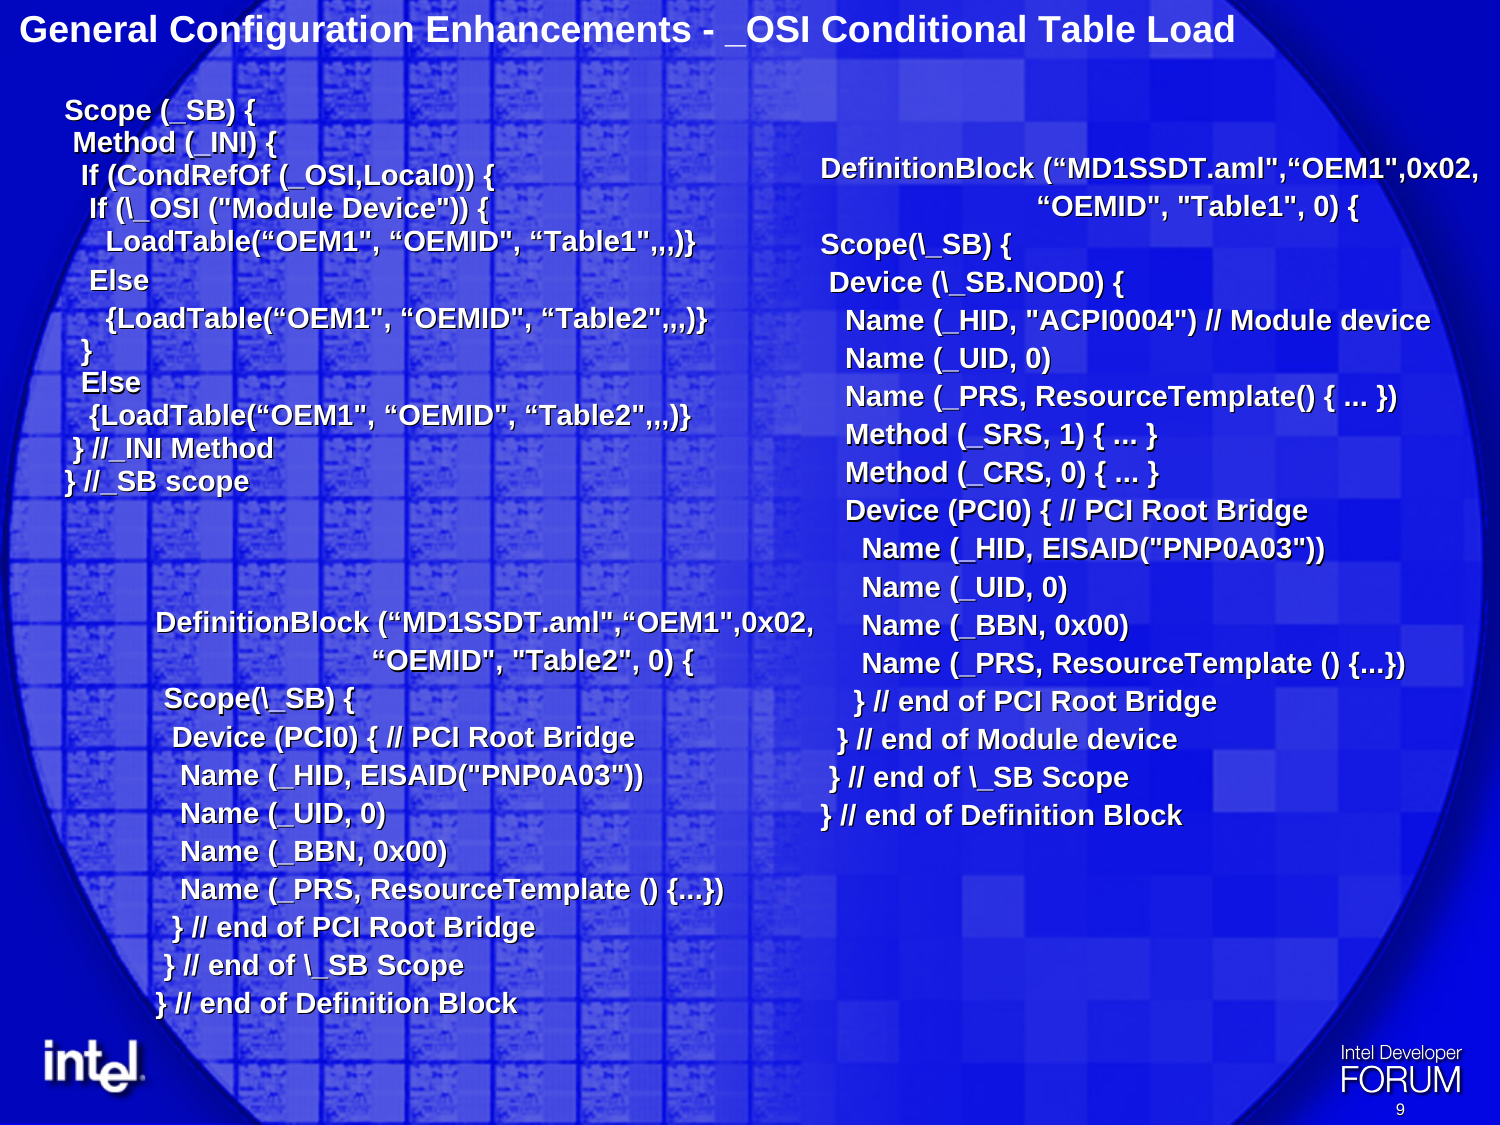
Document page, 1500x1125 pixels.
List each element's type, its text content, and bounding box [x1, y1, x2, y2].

text_box DefinitionBlock (“MD1SSDT.aml",“OEM1",0x02, “OEMID", "Table2", 0) { Scope(\_SB) { Device (PCI0) { // PCI Root Bridge Name (_HID, EISAID("PNP0A03")) Name (_UID, 0) Name (_BBN, 0x00) Name (_PRS, ResourceTemplate () {...}) } // end of PCI Root Bridge } // end of \_SB Scope } // end of Definition Block [140, 603, 834, 1027]
text_box Scope (_SB) { Method (_INI) { If (CondRefOf (_OSI,Local0)) { If (\_OSI ("Module Device")) { LoadTable(“OEM1", “OEMID", “Table1",,,)} Else {LoadTable(“OEM1", “OEMID", “Table2",,,)} } Else {LoadTable(“OEM1", “OEMID", “Table2",,,)} } //_INI Method } //_SB scope [49, 85, 724, 506]
text_box DefinitionBlock (“MD1SSDT.aml",“OEM1",0x02, “OEMID", "Table1", 0) { Scope(\_SB) { Device (\_SB.NOD0) { Name (_HID, "ACPI0004") // Module device Name (_UID, 0) Name (_PRS, ResourceTemplate() { ... }) Method (_SRS, 1) { ... } Method (_CRS, 0) { ... } Device (PCI0) { // PCI Root Bridge Name (_HID, EISAID("PNP0A03")) Name (_UID, 0) Name (_BBN, 0x00) Name (_PRS, ResourceTemplate () {...}) } // end of PCI Root Bridge } // end of Module device } // end of \_SB Scope } // end of Definition Block [805, 148, 1499, 839]
picture [0, 0, 1500, 1125]
text_box General Configuration Enhancements - _OSI Conditional Table Load [4, 1, 1253, 59]
